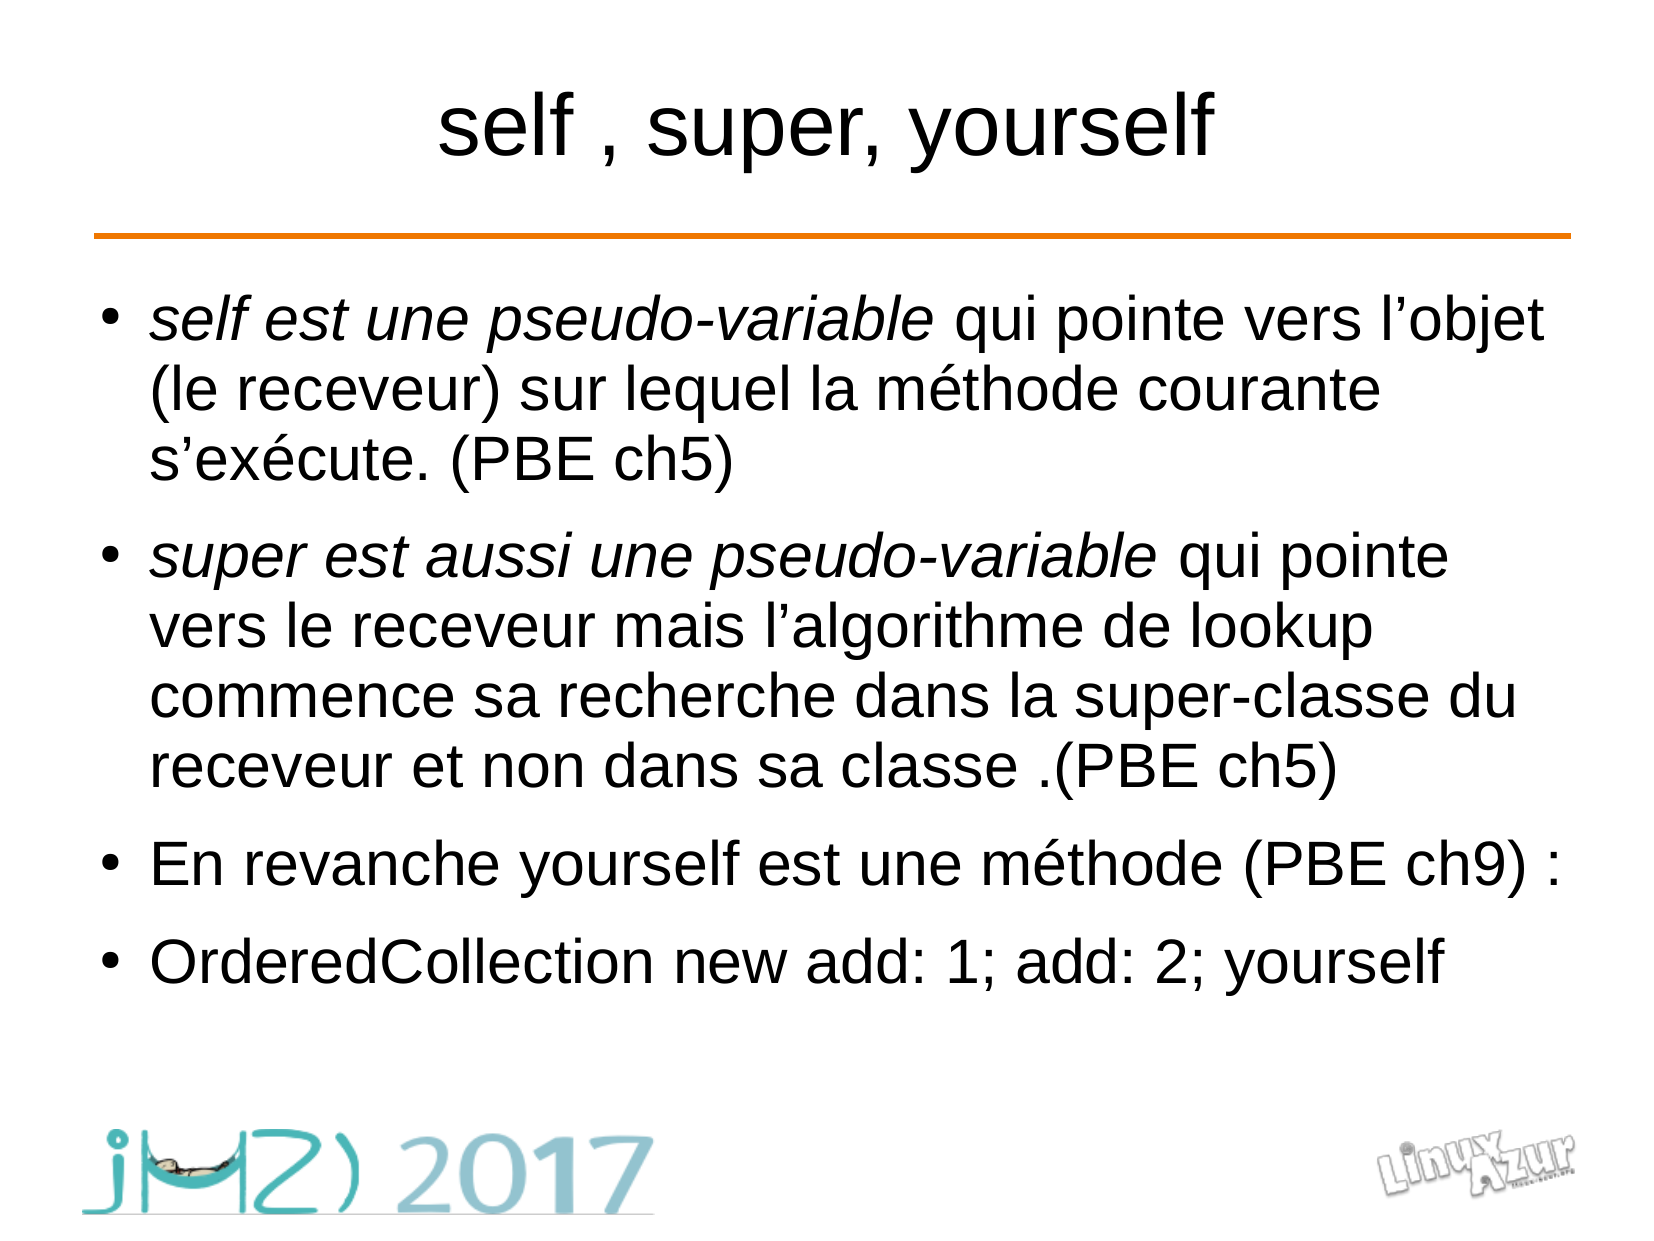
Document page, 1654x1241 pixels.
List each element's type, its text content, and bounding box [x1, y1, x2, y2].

title self , super, yourself [82, 49, 1571, 201]
picture [82, 1129, 655, 1216]
list self est une pseudo-variable qui pointe vers l’objet (le receveur) sur lequel la méthode courante s’exécute. (PBE ch5) super est aussi une pseudo-variable qui pointe vers le receveur mais l’algorithme de lookup commence sa recherche dans la super-classe du receveur et non dans sa classe .(PBE ch5) En revanche yourself est une méthode (PBE ch9) : OrderedCollection new add: 1; add: 2; yourself [82, 283, 1571, 1063]
picture [1346, 1115, 1600, 1211]
